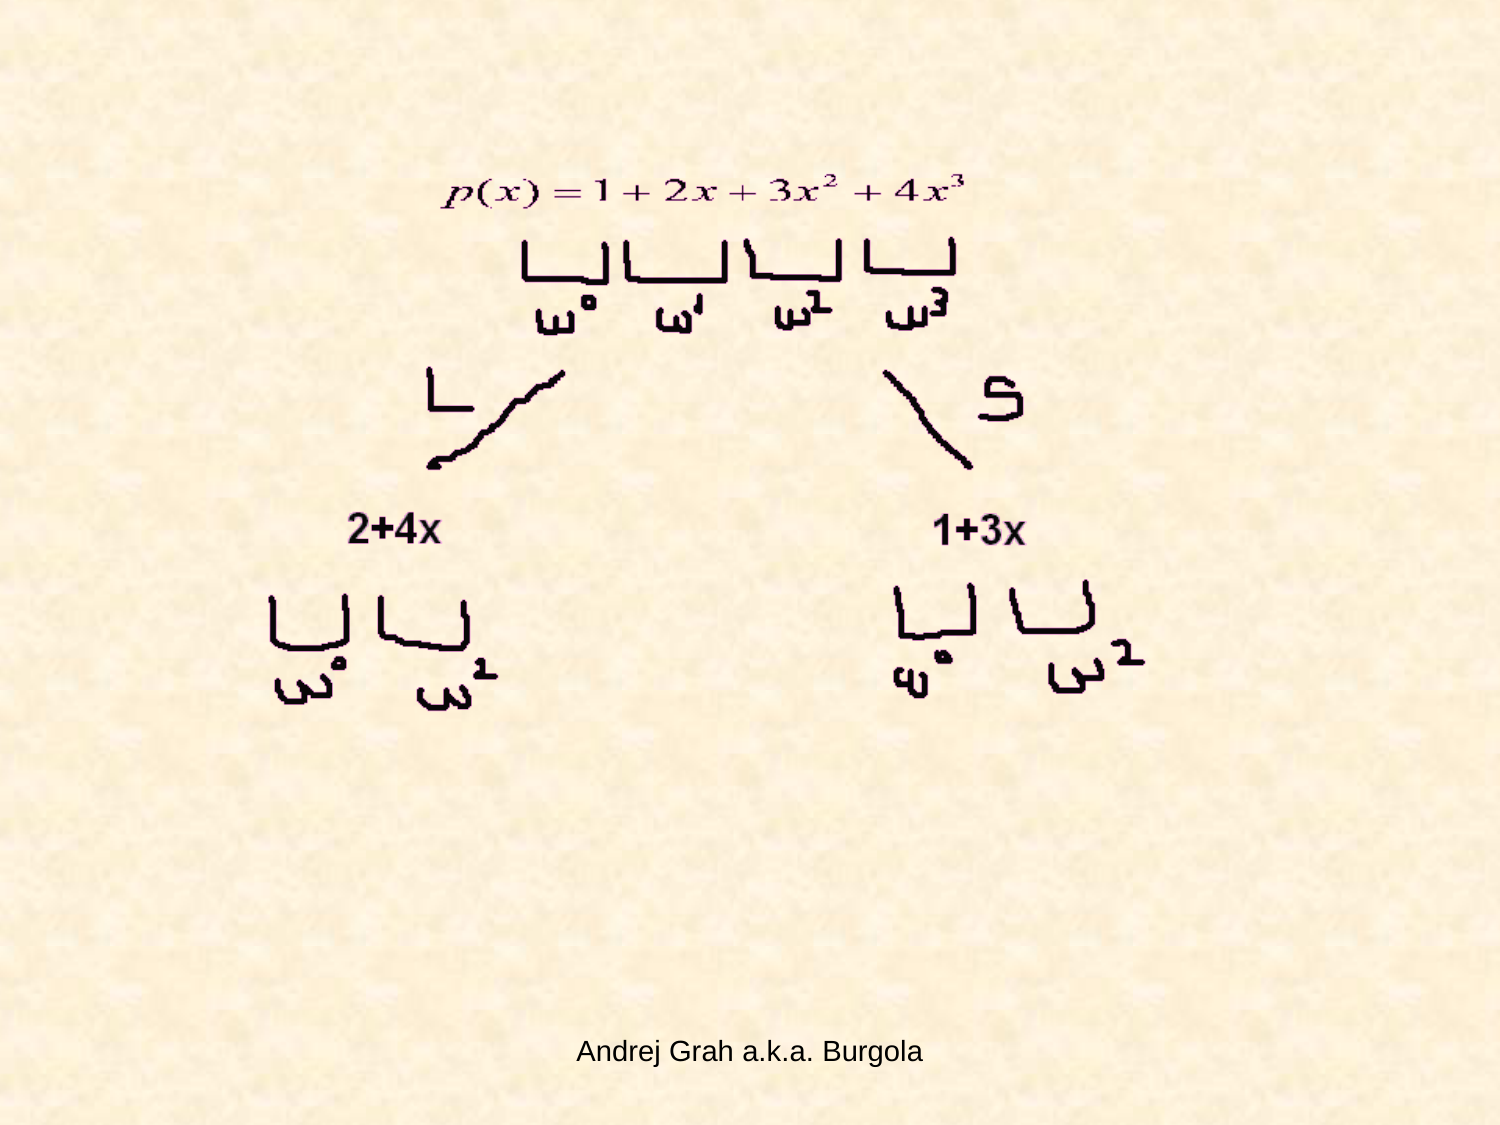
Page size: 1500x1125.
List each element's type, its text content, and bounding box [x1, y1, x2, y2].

text_box Andrej Grah a.k.a. Burgola [512, 1024, 988, 1103]
picture [0, 0, 1500, 1125]
